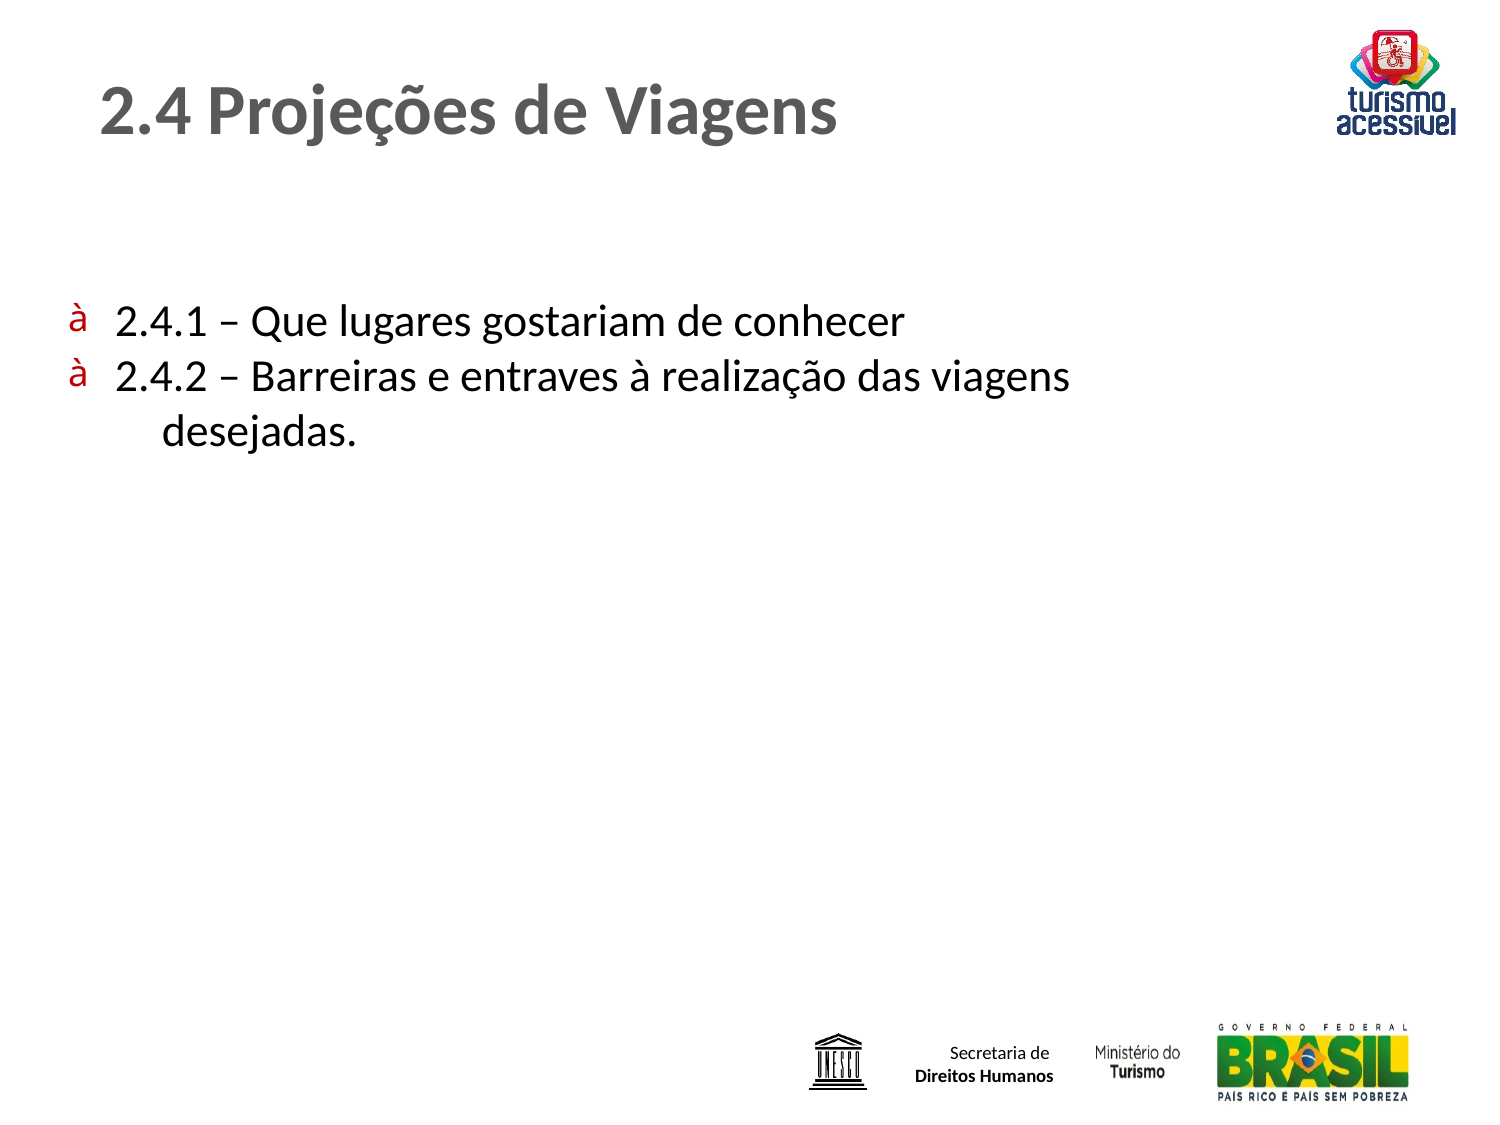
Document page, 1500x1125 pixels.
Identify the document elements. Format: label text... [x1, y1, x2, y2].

text_box 2.4.1 – Que lugares gostariam de conhecer 2.4.2 – Barreiras e entraves à realização das viagens desejadas. [53, 255, 1199, 465]
title 2.4 Projeções de Viagens [0, 54, 947, 157]
